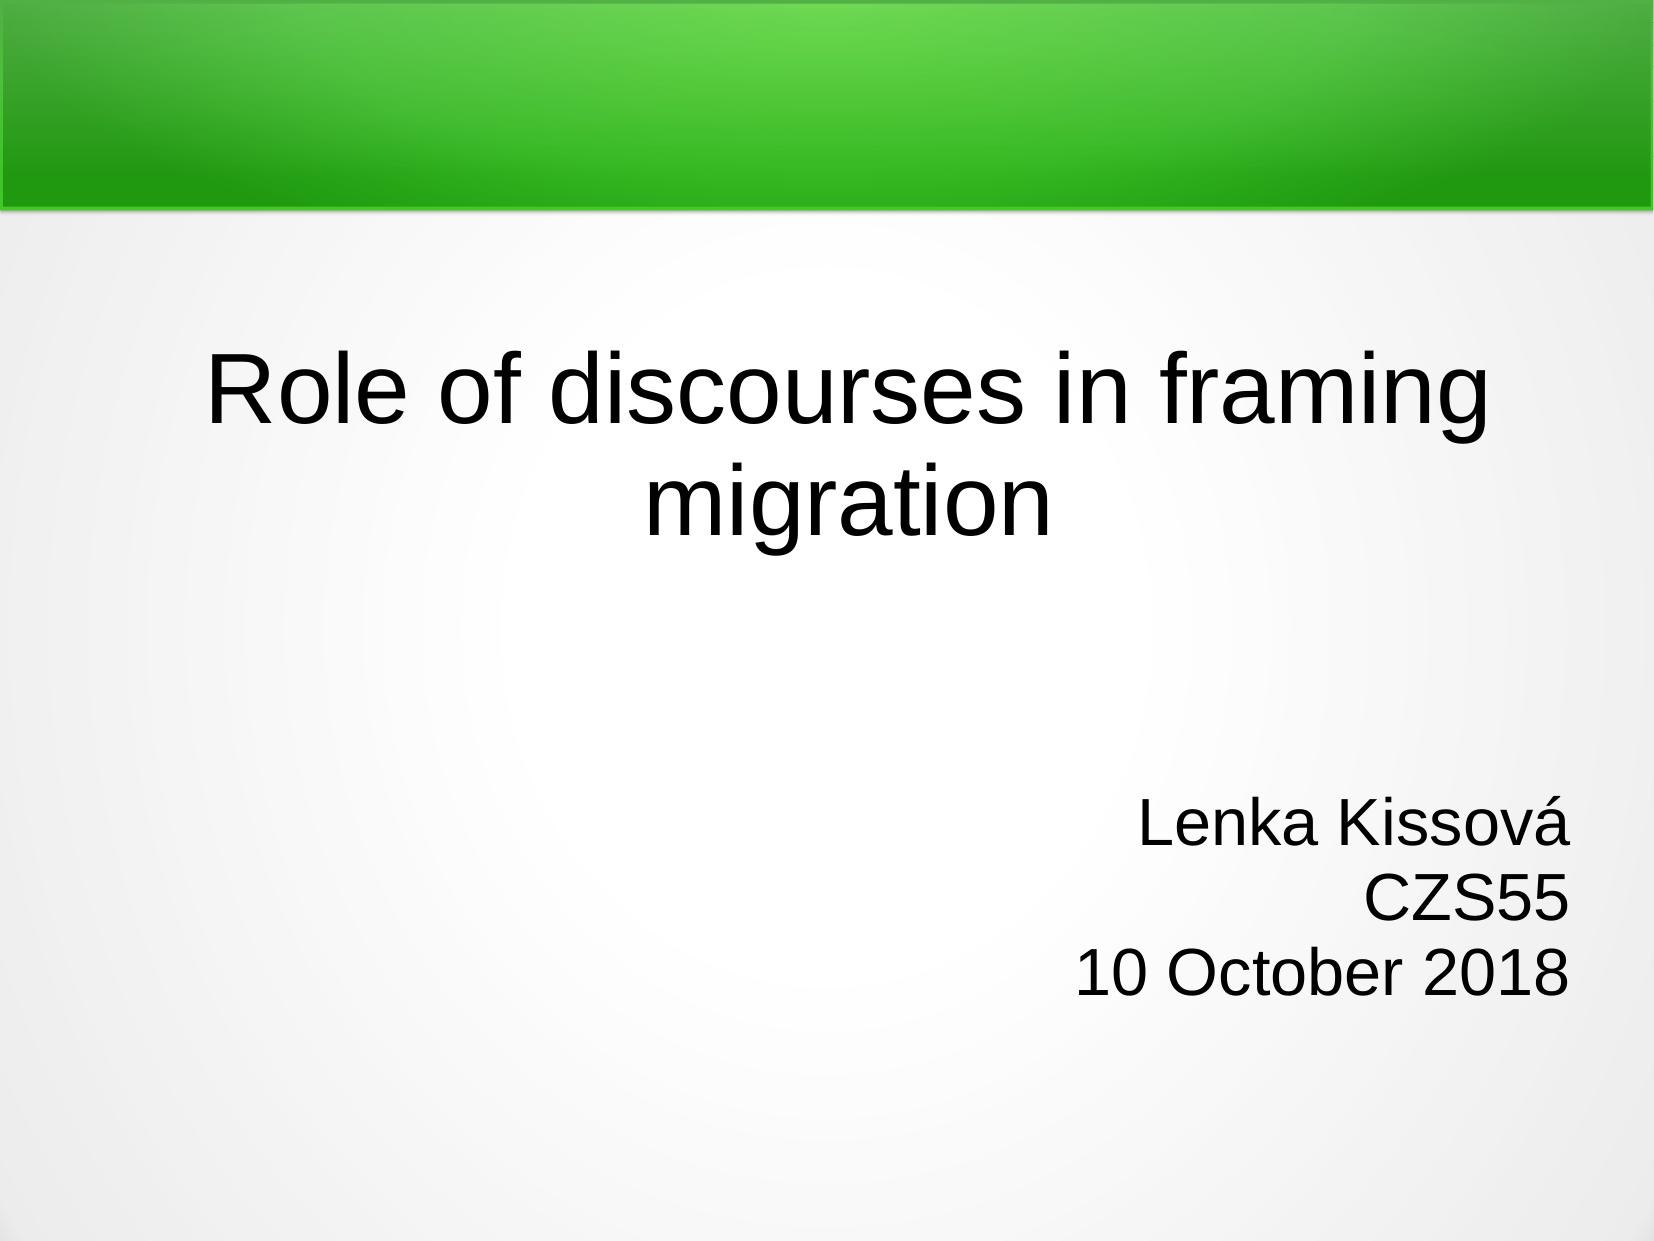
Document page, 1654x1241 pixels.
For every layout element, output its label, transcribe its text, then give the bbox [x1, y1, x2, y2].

subtitle Lenka Kissová CZS55 10 October 2018 [82, 720, 1571, 1010]
title Role of discourses in framing migration [105, 139, 1594, 751]
